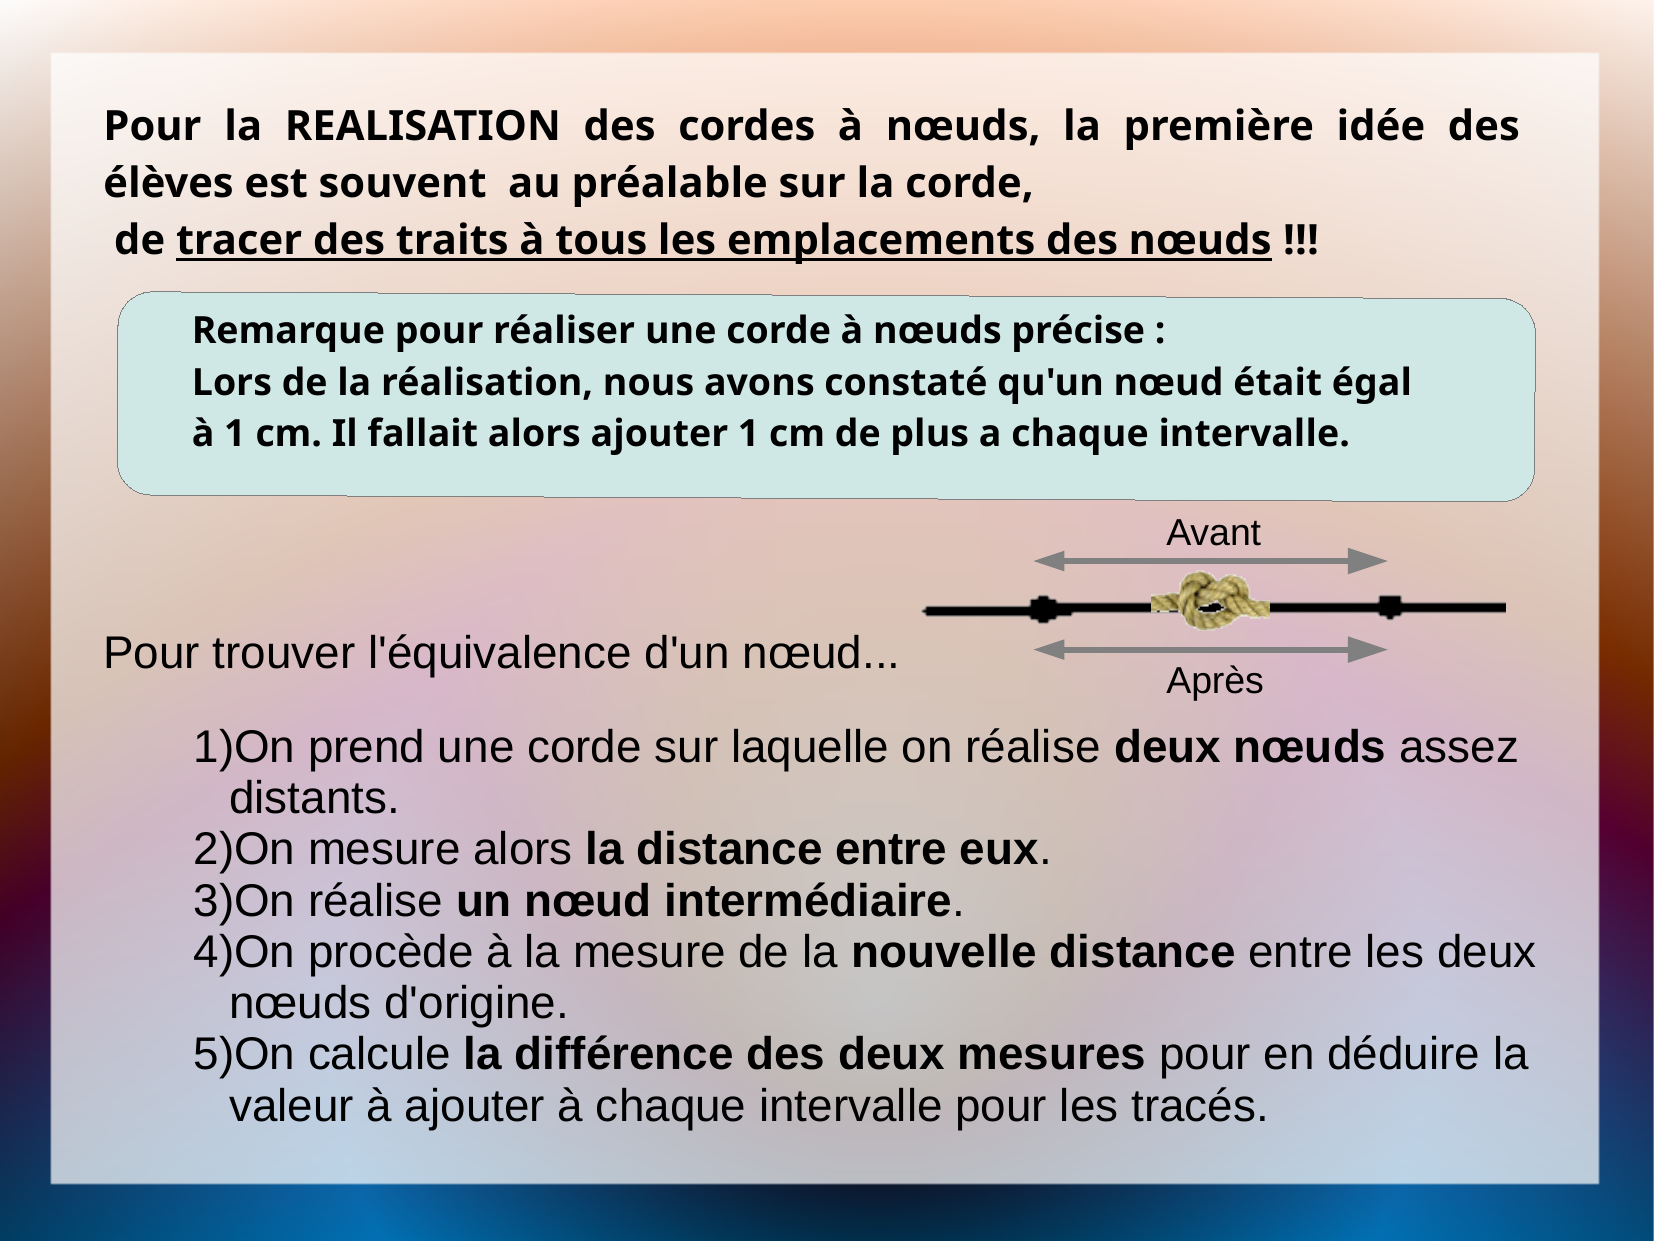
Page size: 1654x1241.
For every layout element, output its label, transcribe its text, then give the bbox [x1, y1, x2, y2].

text_box Remarque pour réaliser une corde à nœuds précise : Lors de la réalisation, nous avons constaté qu'un nœud était égal à 1 cm. Il fallait alors ajouter 1 cm de plus a chaque intervalle. [177, 296, 1441, 469]
text_box [117, 291, 1536, 502]
text_box Avant [1151, 504, 1300, 562]
picture [0, 0, 1654, 1241]
text_box Pour la REALISATION des cordes à nœuds, la première idée des élèves est souvent au préalable sur la corde, de tracer des traits à tous les emplacements des nœuds !!! [88, 88, 1536, 266]
text_box Après [1151, 651, 1300, 709]
text_box Pour trouver l'équivalence d'un nœud... On prend une corde sur laquelle on réalise deux nœuds assez distants. On mesure alors la distance entre eux. On réalise un nœud intermédiaire. On procède à la mesure de la nouvelle distance entre les deux nœuds d'origine. On calcule la différence des deux mesures pour en déduire la valeur à ajouter à chaque intervalle pour les tracés. [88, 620, 1565, 1144]
